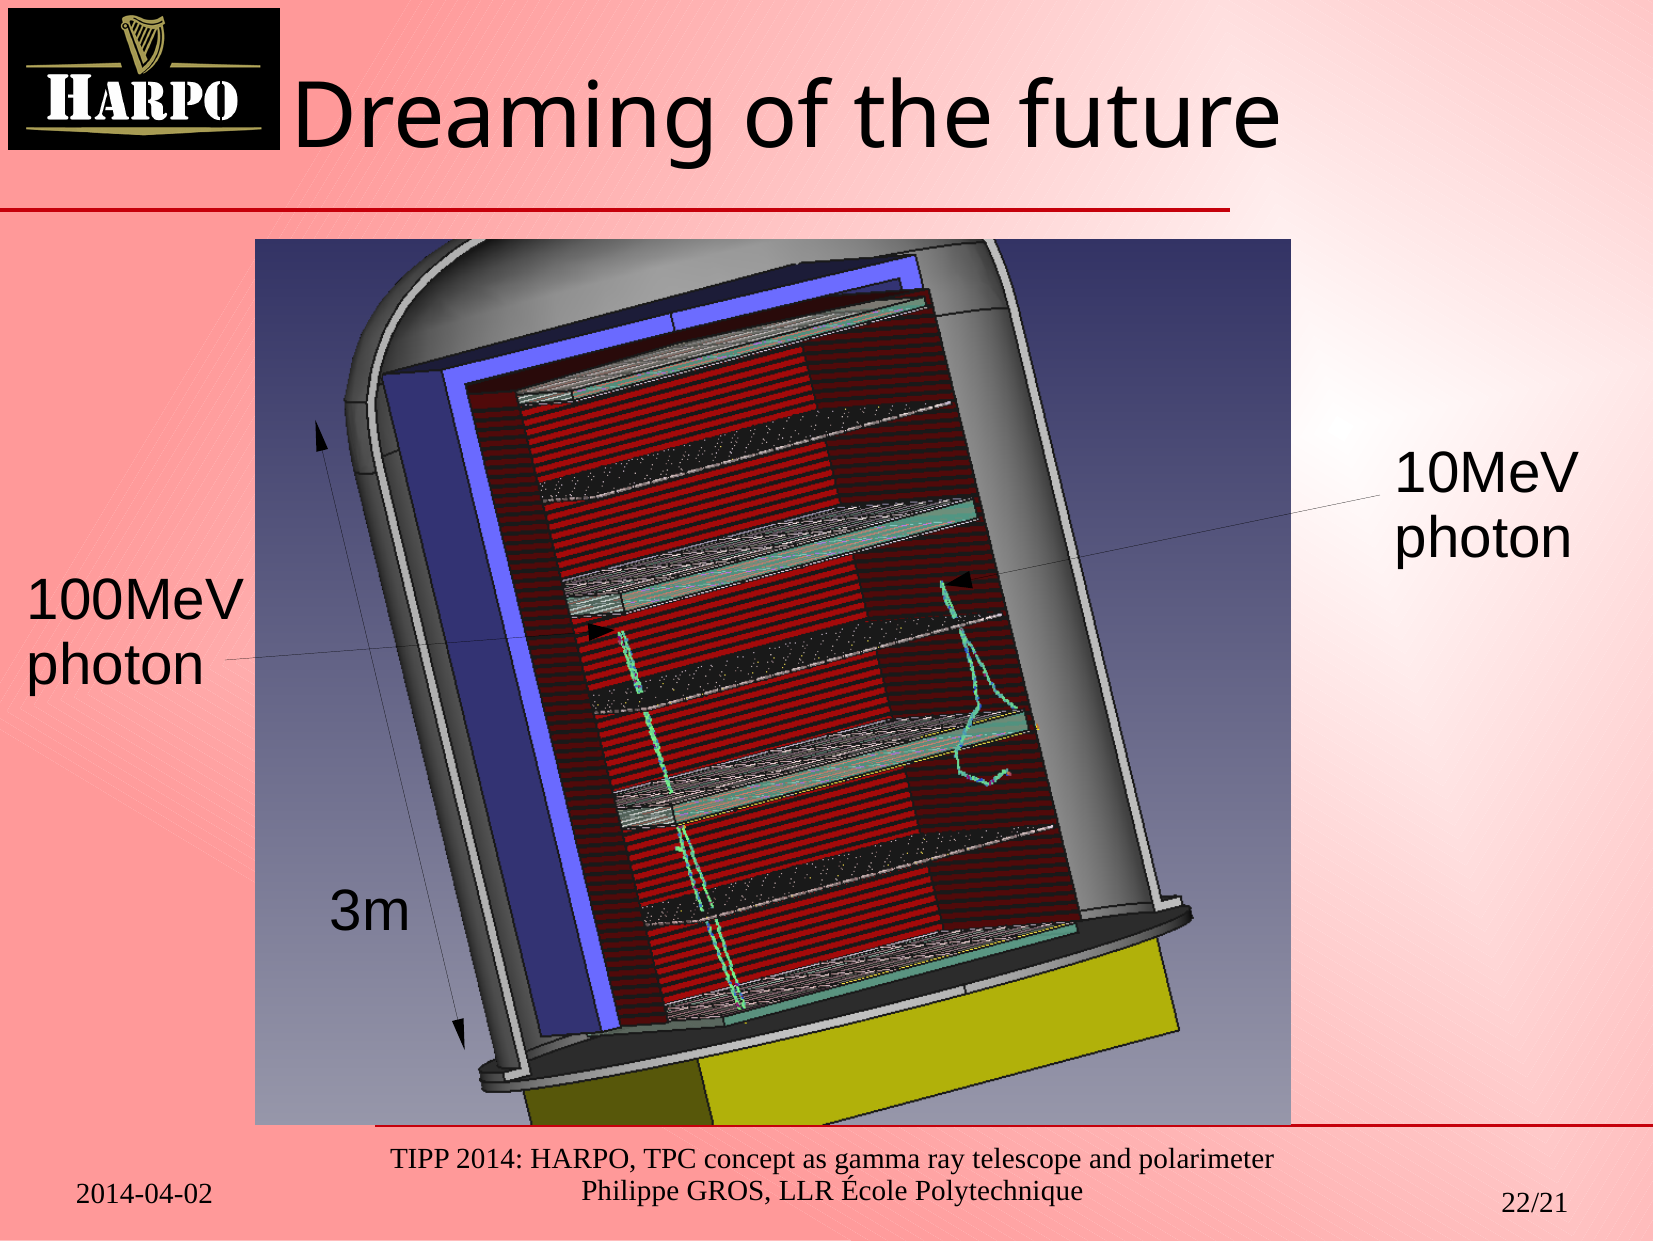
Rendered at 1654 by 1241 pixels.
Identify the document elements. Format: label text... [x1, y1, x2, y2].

text_box 3m [315, 870, 496, 951]
title Dreaming of the future [285, 15, 1291, 211]
text_box 100MeV photon [11, 559, 286, 706]
picture [255, 239, 1291, 1126]
picture [8, 8, 280, 150]
text_box 10MeV photon [1380, 432, 1653, 578]
